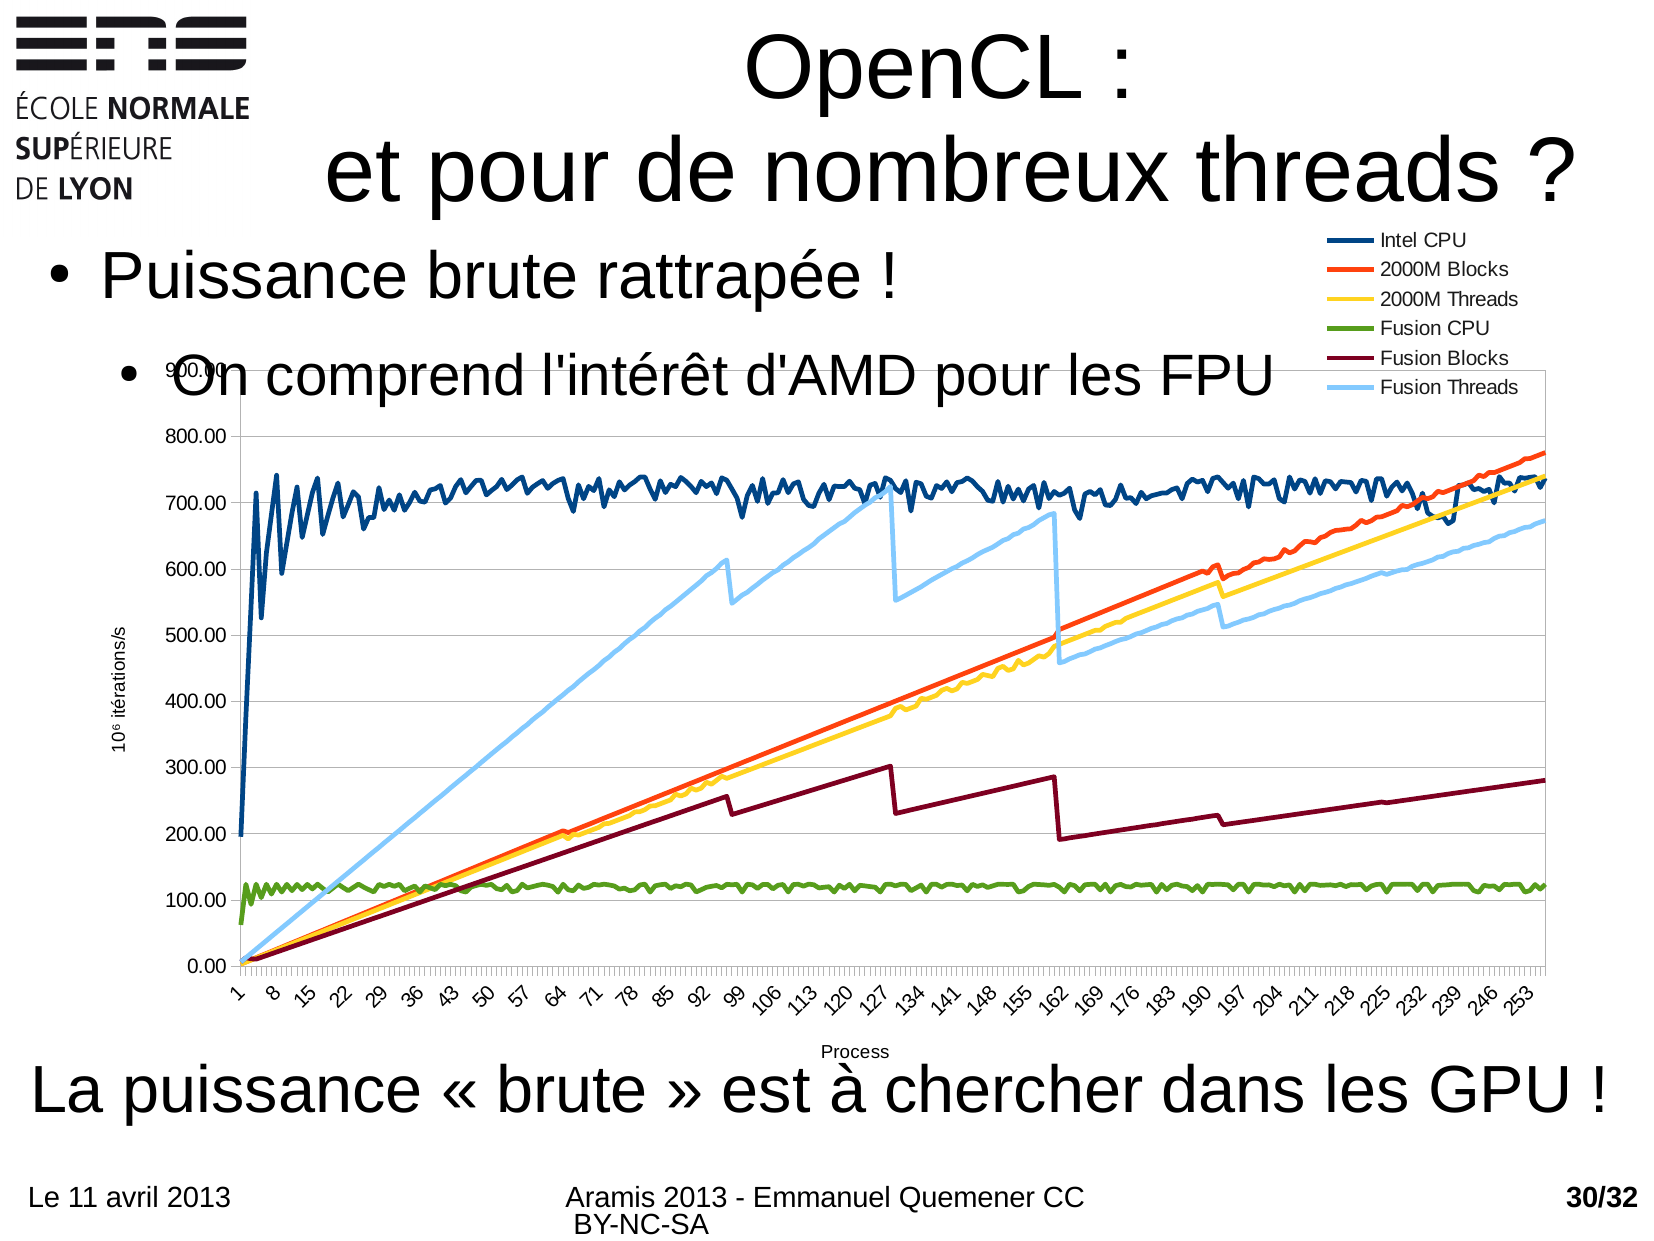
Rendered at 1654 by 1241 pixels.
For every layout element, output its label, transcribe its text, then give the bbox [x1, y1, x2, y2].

list Puissance brute rattrapée ! On comprend l'intérêt d'AMD pour les FPU La puissance « brute » est à chercher dans les GPU ! [30, 238, 1636, 1171]
picture [1320, 222, 1527, 406]
title OpenCL : et pour de nombreux threads ? [250, 0, 1654, 237]
picture [0, 0, 250, 237]
